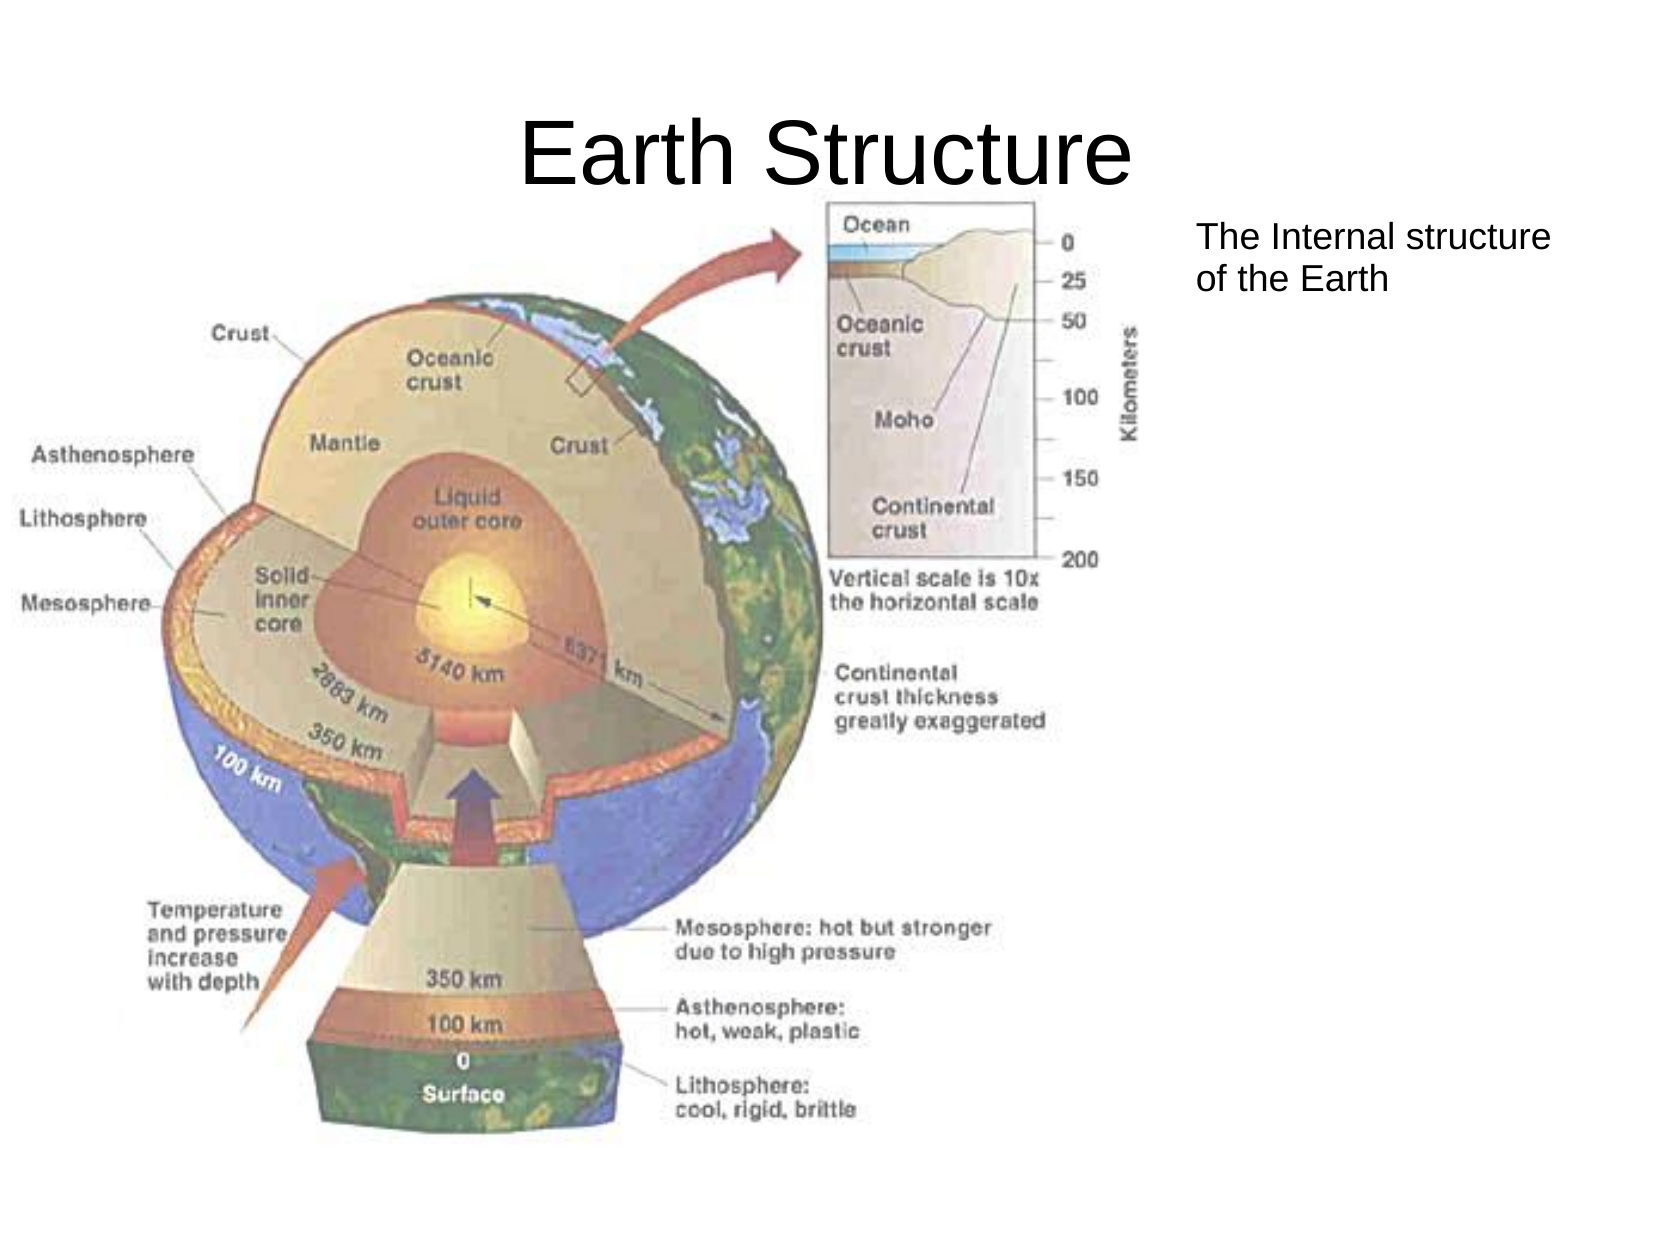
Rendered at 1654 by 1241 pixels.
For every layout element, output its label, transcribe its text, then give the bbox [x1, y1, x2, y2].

title Earth Structure [82, 49, 1571, 257]
text_box The Internal structure of the Earth [1181, 208, 1567, 308]
picture [11, 188, 1158, 1161]
